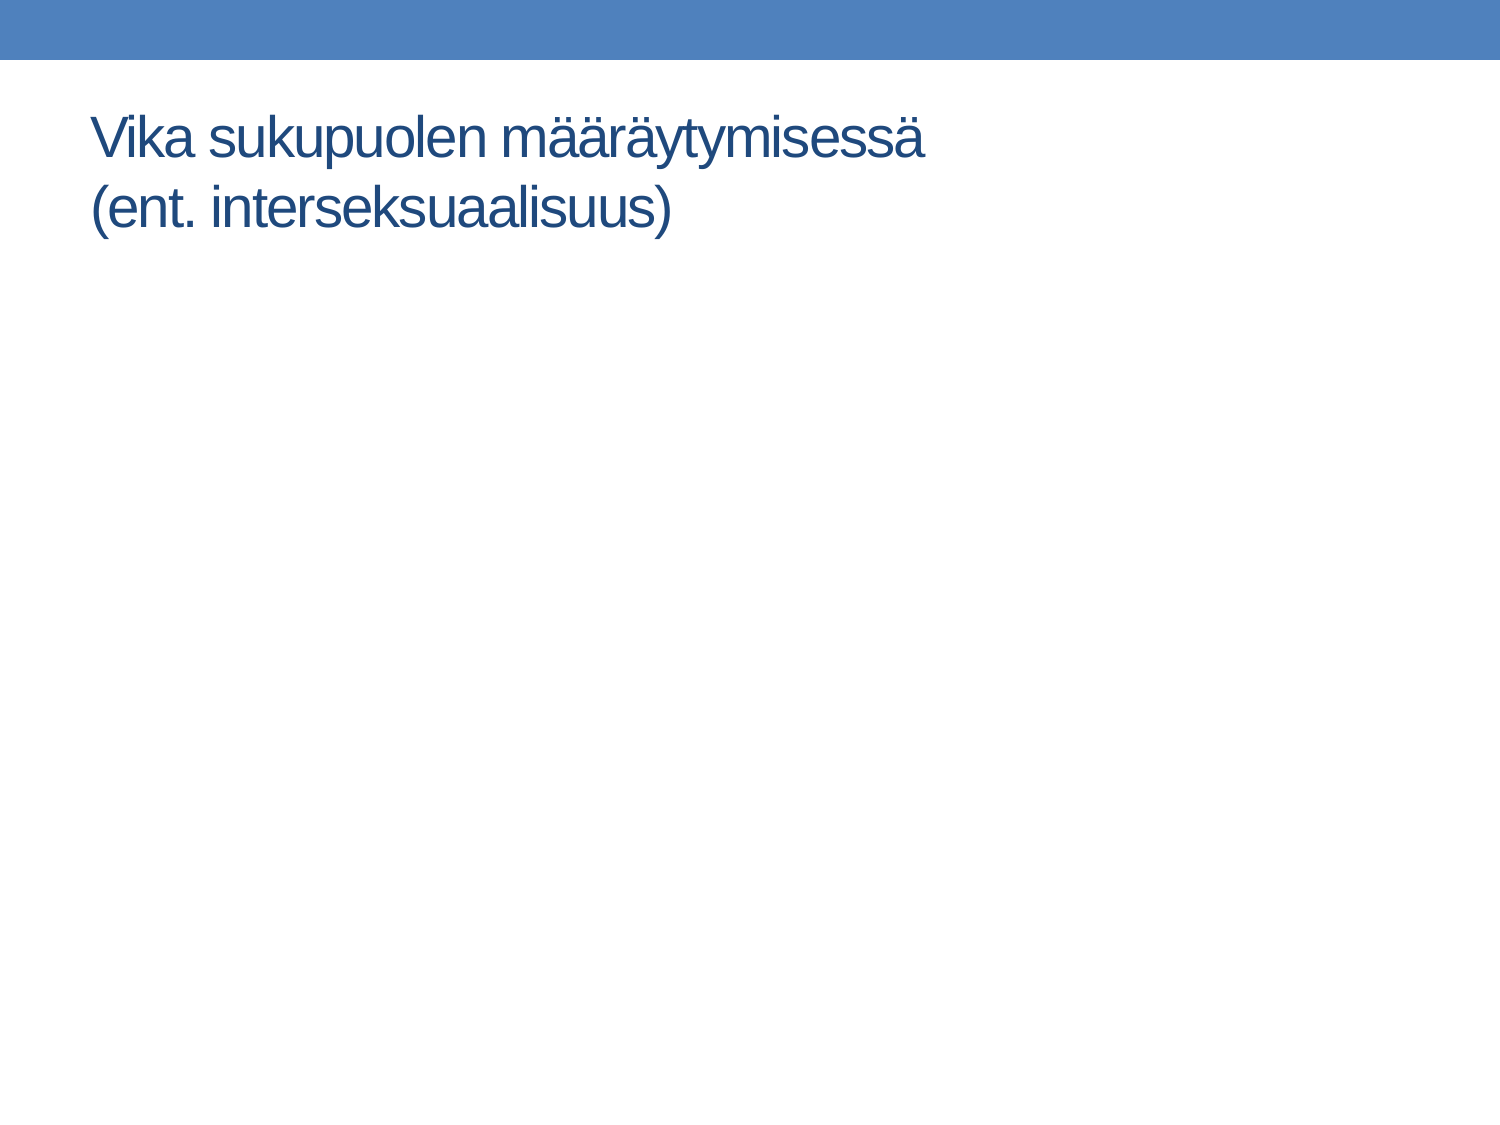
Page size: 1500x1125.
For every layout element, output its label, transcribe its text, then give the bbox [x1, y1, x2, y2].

title Vika sukupuolen määräytymisessä (ent. interseksuaalisuus) [75, 87, 1426, 251]
